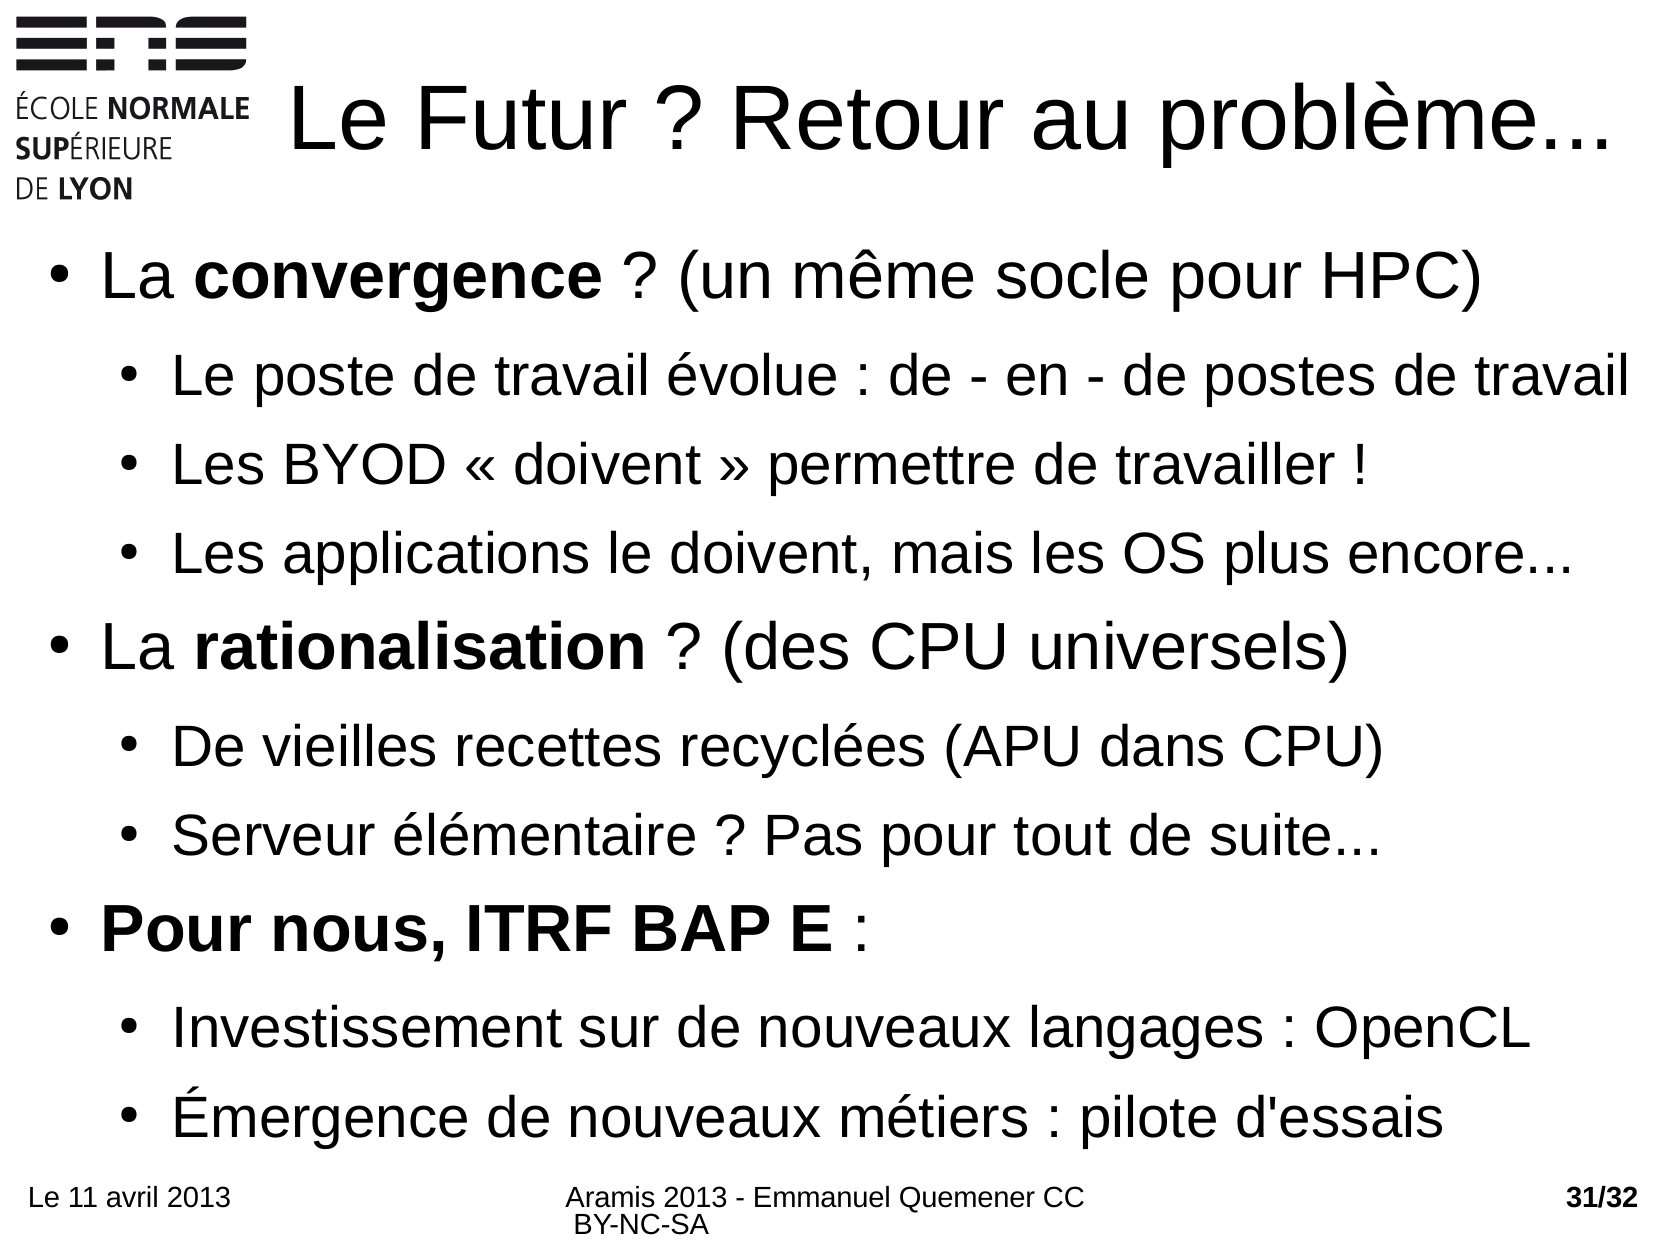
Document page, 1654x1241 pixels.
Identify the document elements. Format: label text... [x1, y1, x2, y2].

title Le Futur ? Retour au problème... [250, 0, 1654, 237]
list La convergence ? (un même socle pour HPC) Le poste de travail évolue : de - en - de postes de travail Les BYOD « doivent » permettre de travailler ! Les applications le doivent, mais les OS plus encore... La rationalisation ? (des CPU universels) De vieilles recettes recyclées (APU dans CPU) Serveur élémentaire ? Pas pour tout de suite... Pour nous, ITRF BAP E : Investissement sur de nouveaux langages : OpenCL Émergence de nouveaux métiers : pilote d'essais [30, 238, 1636, 1171]
picture [0, 0, 250, 237]
